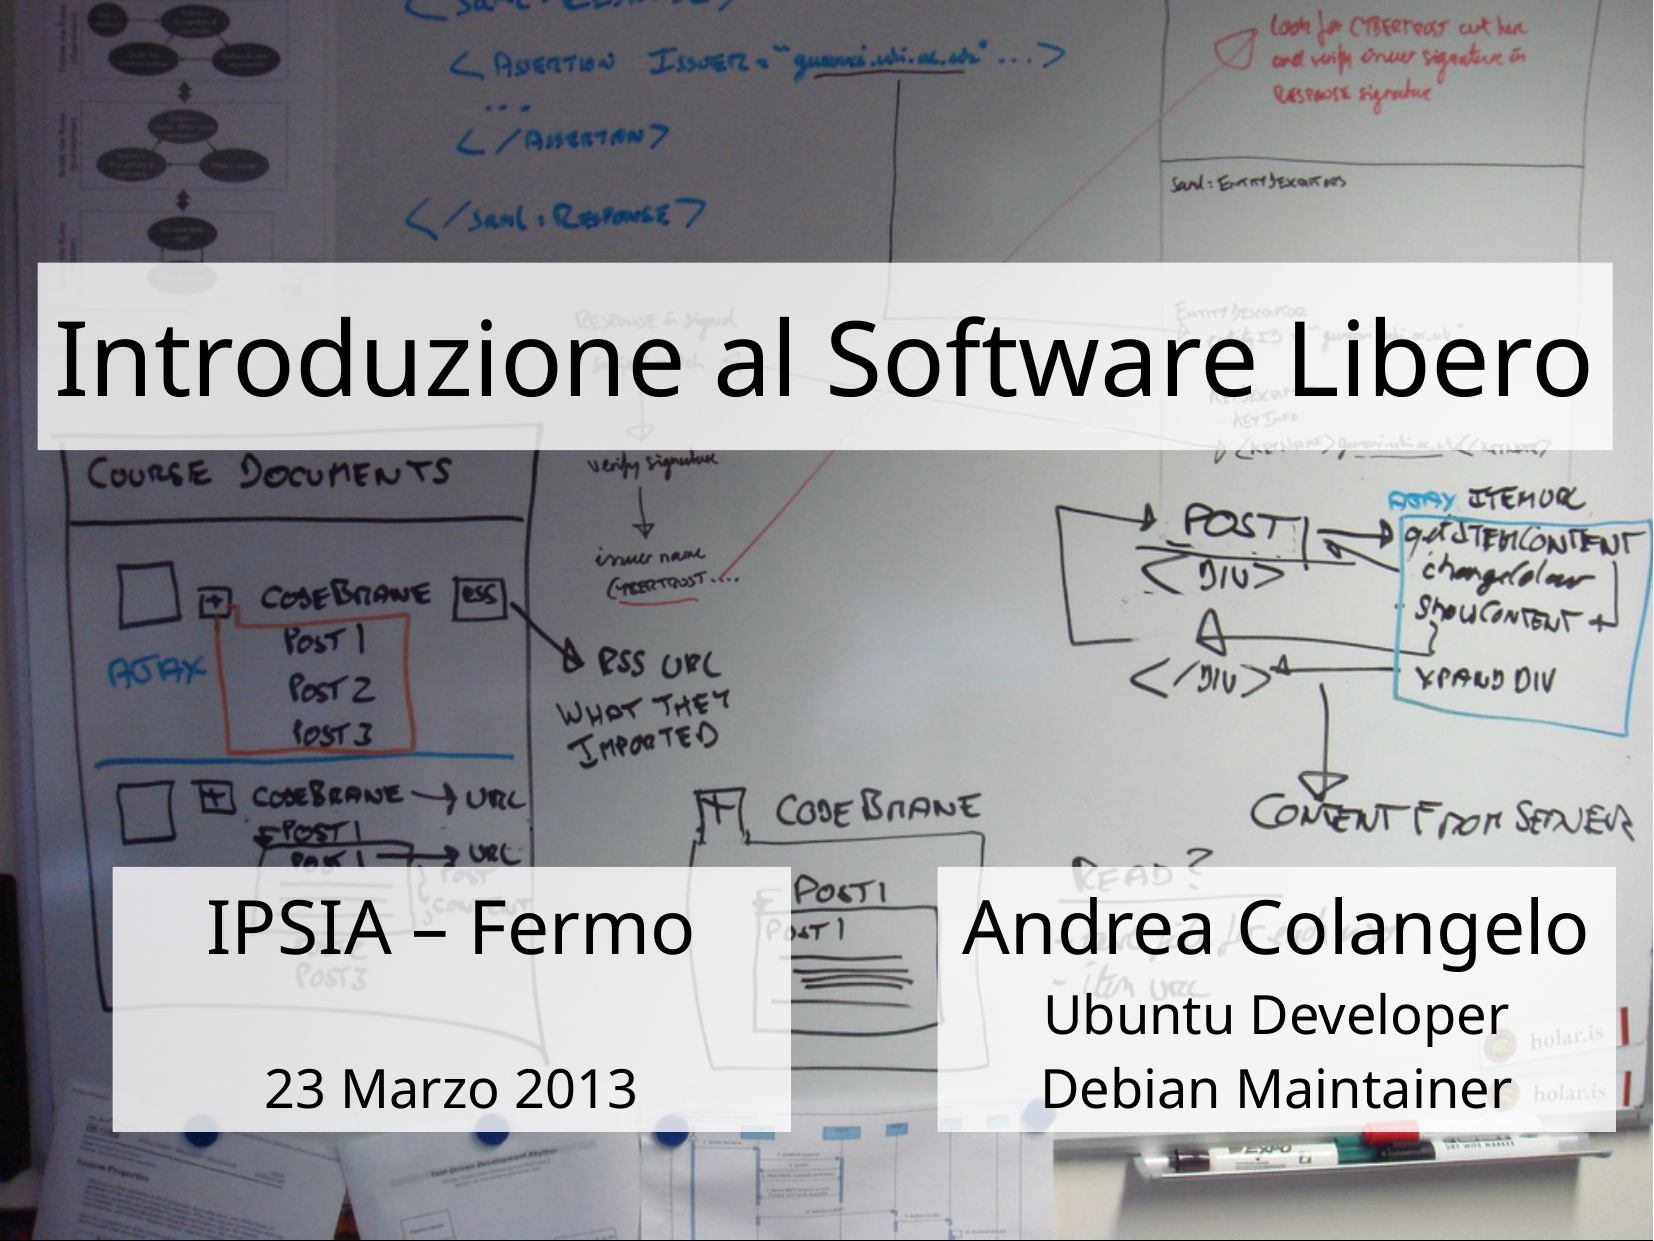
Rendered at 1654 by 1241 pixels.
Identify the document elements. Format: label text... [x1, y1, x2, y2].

text_box IPSIA – Fermo 23 Marzo 2013 [112, 866, 791, 873]
text_box Andrea Colangelo Ubuntu Developer Debian Maintainer [937, 866, 1616, 873]
text_box Introduzione al Software Libero [37, 262, 1613, 268]
picture [0, 0, 1653, 1240]
